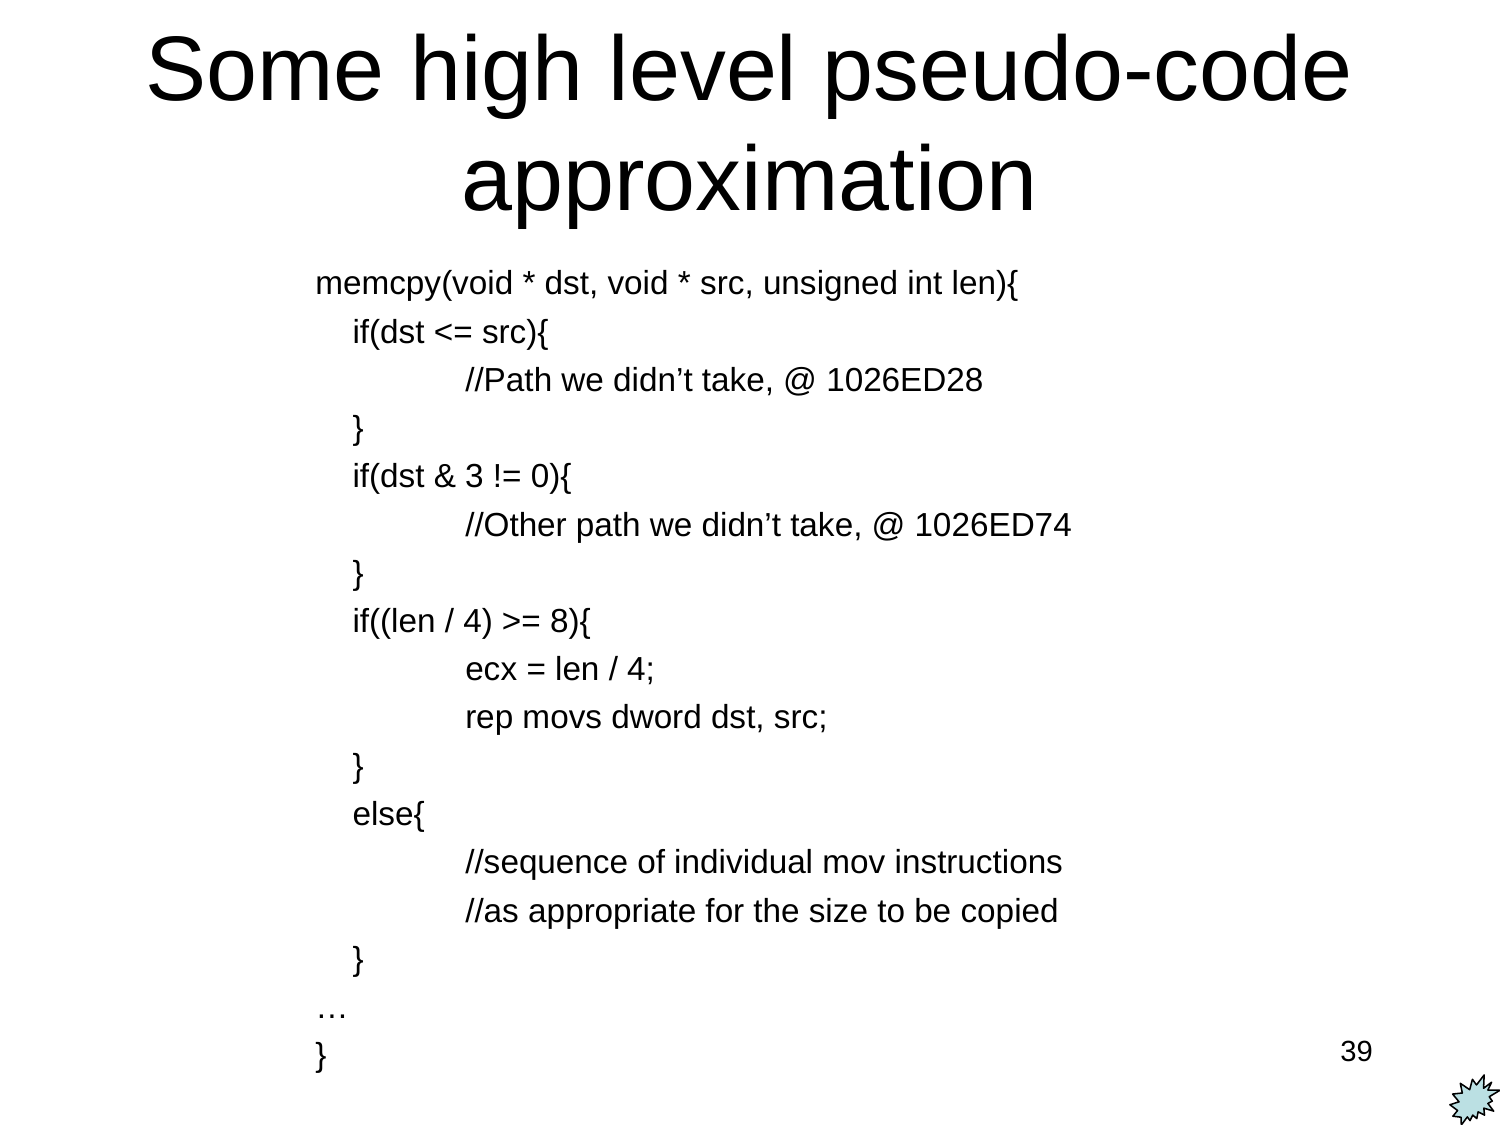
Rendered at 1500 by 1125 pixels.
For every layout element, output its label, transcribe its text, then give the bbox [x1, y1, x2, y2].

text_box <number> [1074, 1025, 1388, 1101]
title Some high level pseudo-code approximation [112, 1, 1388, 237]
text_box memcpy(void * dst, void * src, unsigned int len){ if(dst <= src){ //Path we didn’t take, @ 1026ED28 } if(dst & 3 != 0){ //Other path we didn’t take, @ 1026ED74 } if((len / 4) >= 8){ ecx = len / 4; rep movs dword dst, src; } else{ //sequence of individual mov instructions //as appropriate for the size to be copied } … } [300, 253, 1097, 1082]
text_box [1449, 1074, 1500, 1125]
